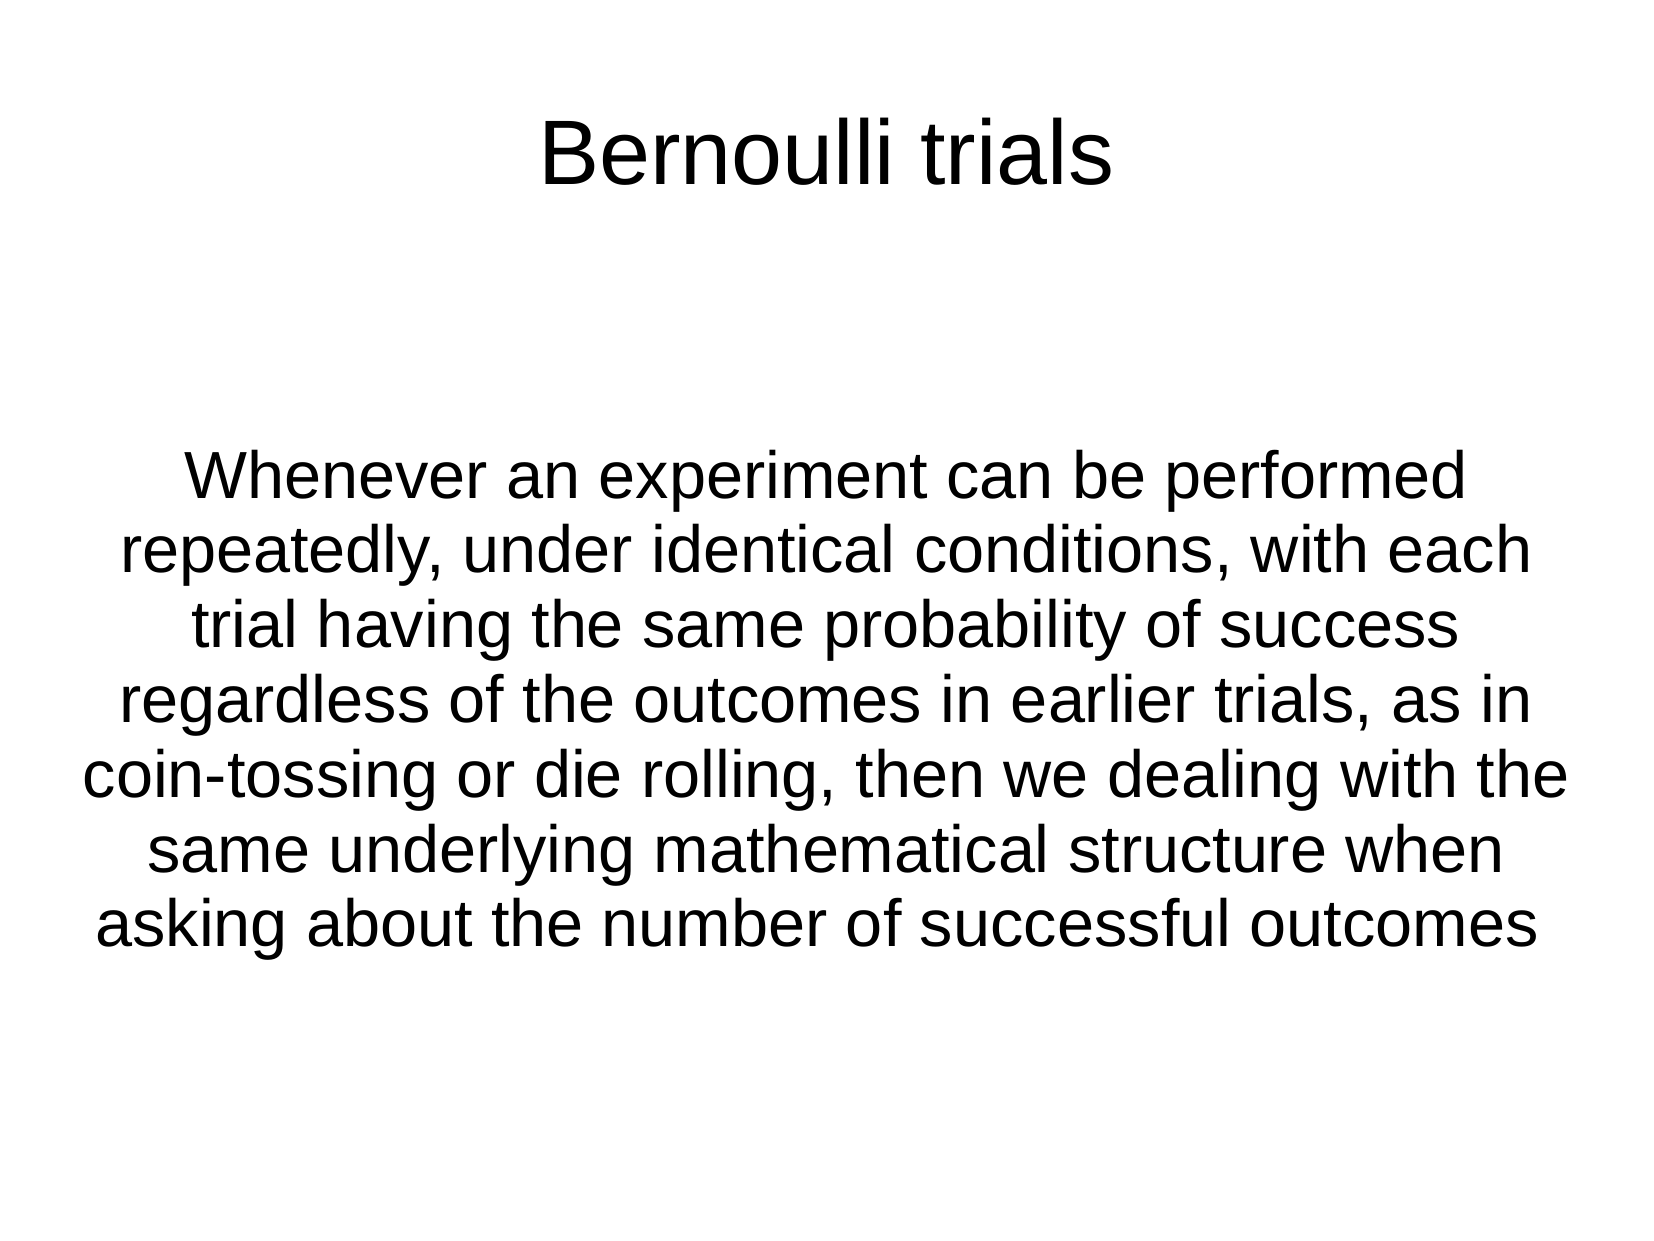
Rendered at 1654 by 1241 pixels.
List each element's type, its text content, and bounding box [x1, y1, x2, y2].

title Bernoulli trials [82, 56, 1571, 250]
subtitle Whenever an experiment can be performed repeatedly, under identical conditions, with each trial having the same probability of success regardless of the outcomes in earlier trials, as in coin-tossing or die rolling, then we dealing with the same underlying mathematical structure when asking about the number of successful outcomes [82, 297, 1571, 1102]
